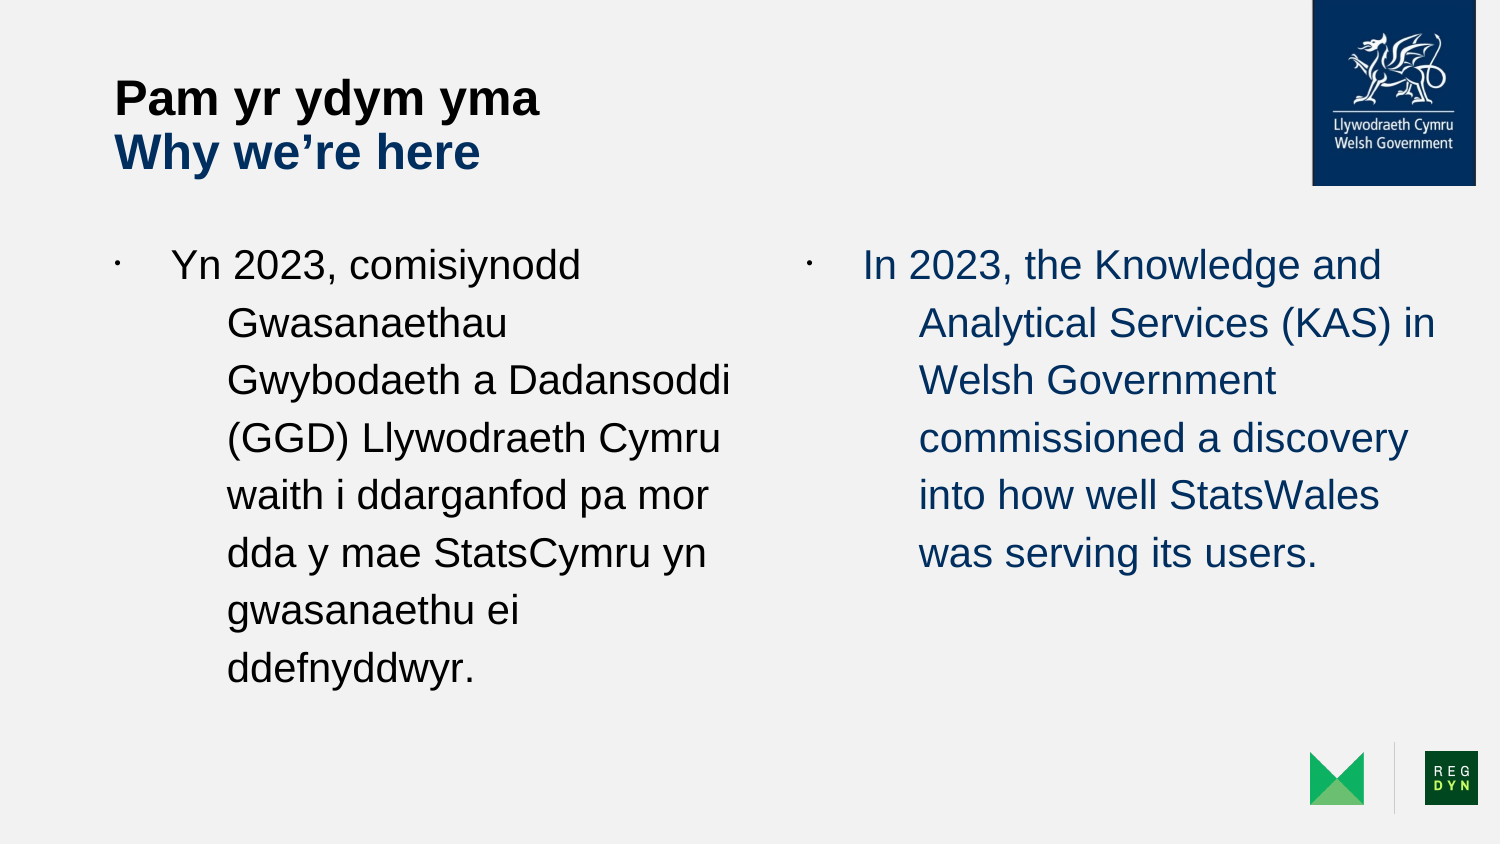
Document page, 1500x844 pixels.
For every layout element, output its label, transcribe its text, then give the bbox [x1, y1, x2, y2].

picture [1425, 751, 1478, 805]
picture [1310, 760, 1364, 805]
list In 2023, the Knowledge and Analytical Services (KAS) in Welsh Government commissioned a discovery into how well StatsWales was serving its users. [795, 224, 1468, 760]
title Pam yr ydym yma Why we’re here [103, 44, 1397, 209]
list Yn 2023, comisiynodd Gwasanaethau Gwybodaeth a Dadansoddi (GGD) Llywodraeth Cymru waith i ddarganfod pa mor dda y mae StatsCymru yn gwasanaethu ei ddefnyddwyr. [103, 224, 751, 760]
